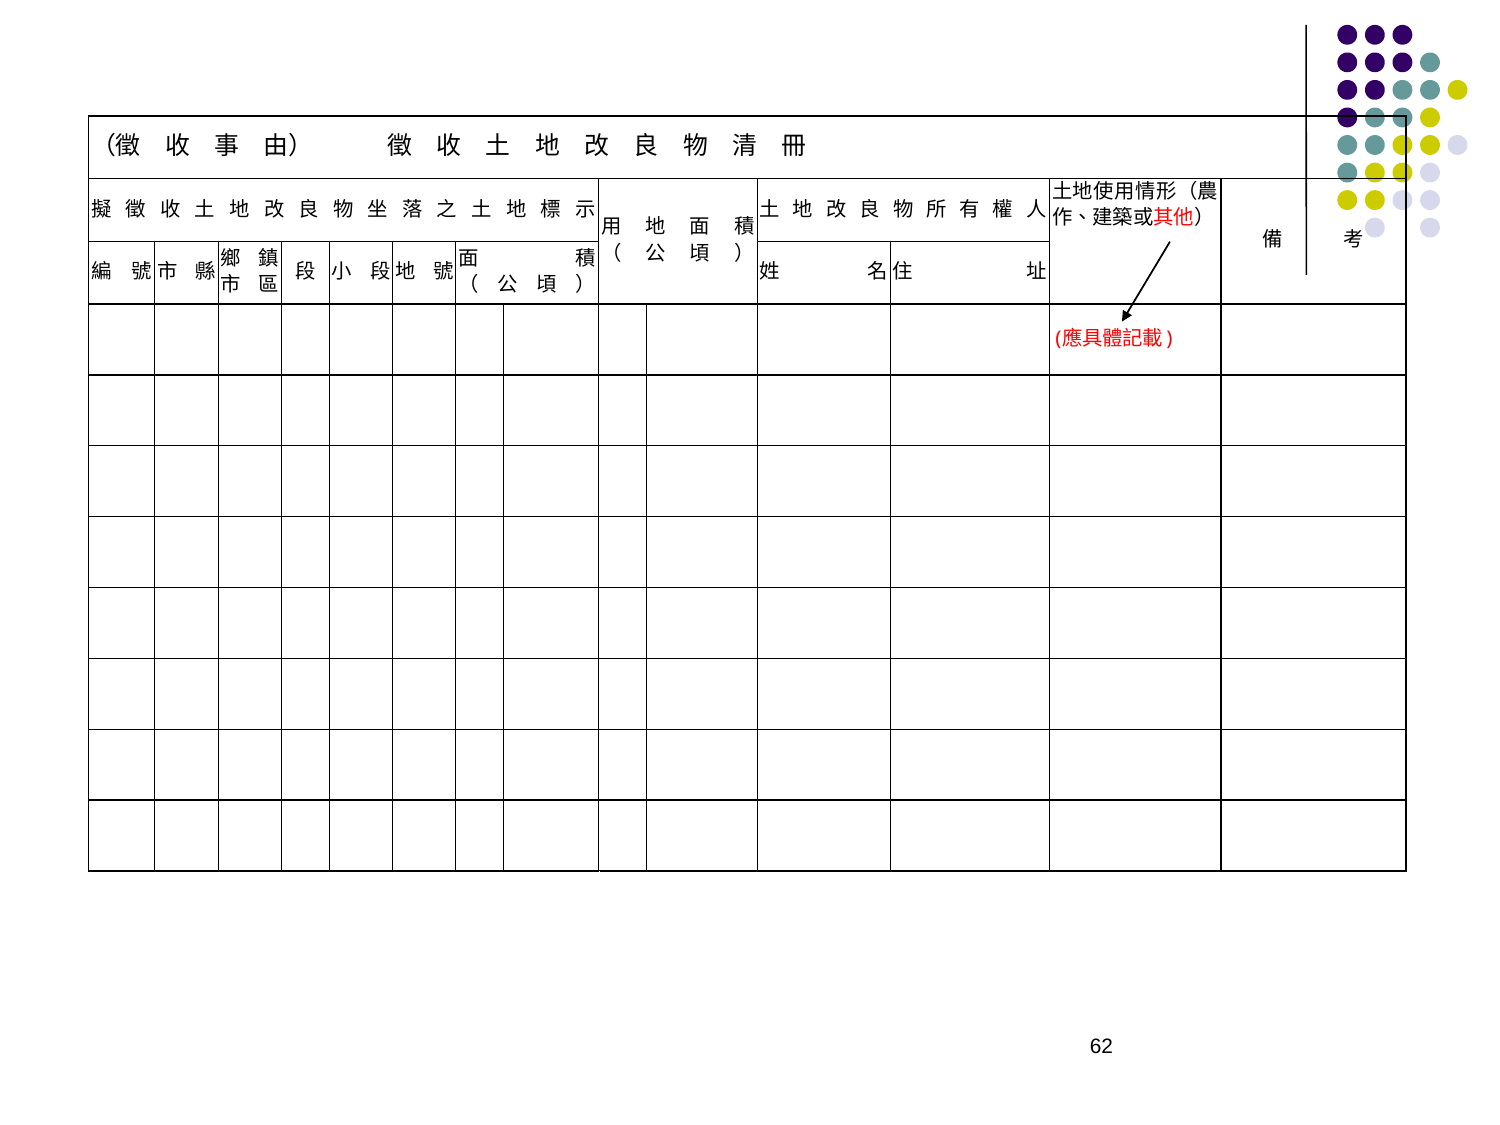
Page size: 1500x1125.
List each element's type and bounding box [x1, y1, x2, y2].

chart [87, 115, 1409, 904]
text_box [1074, 1025, 1426, 1101]
